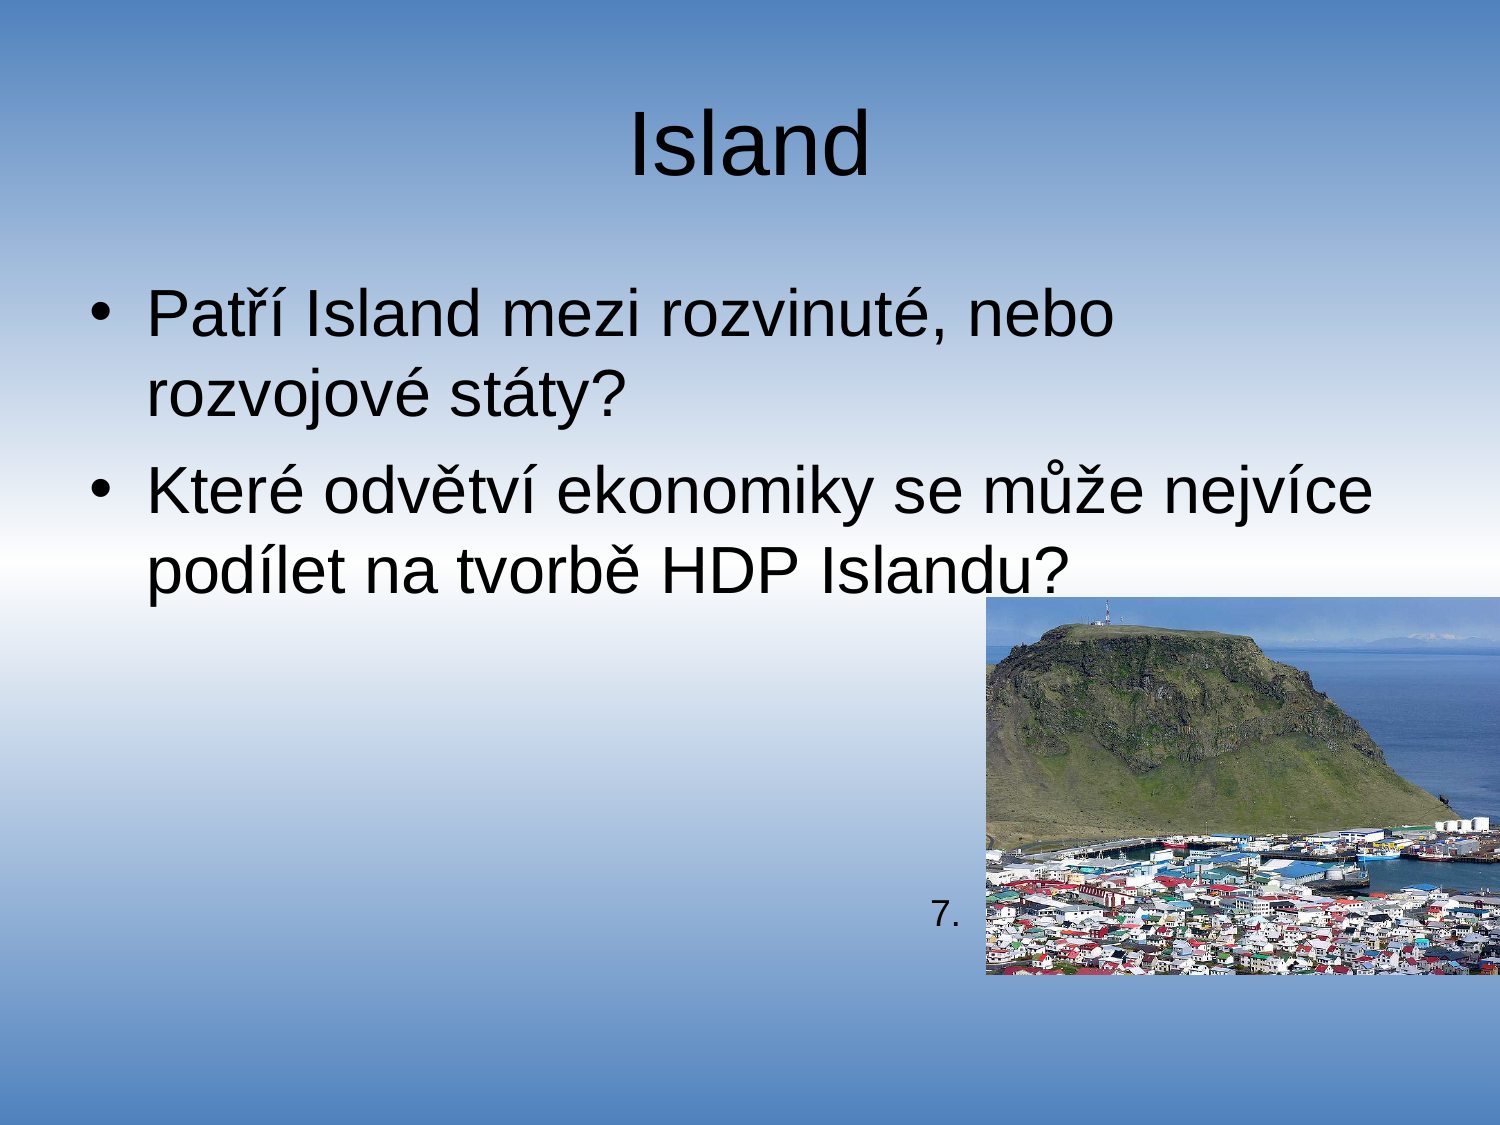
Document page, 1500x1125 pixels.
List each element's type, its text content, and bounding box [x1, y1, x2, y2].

text_box 7. [915, 881, 1046, 942]
list Patří Island mezi rozvinuté, nebo rozvojové státy? Které odvětví ekonomiky se může nejvíce podílet na tvorbě HDP Islandu? [75, 262, 1426, 1006]
picture [986, 597, 1500, 976]
title Island [75, 45, 1426, 233]
